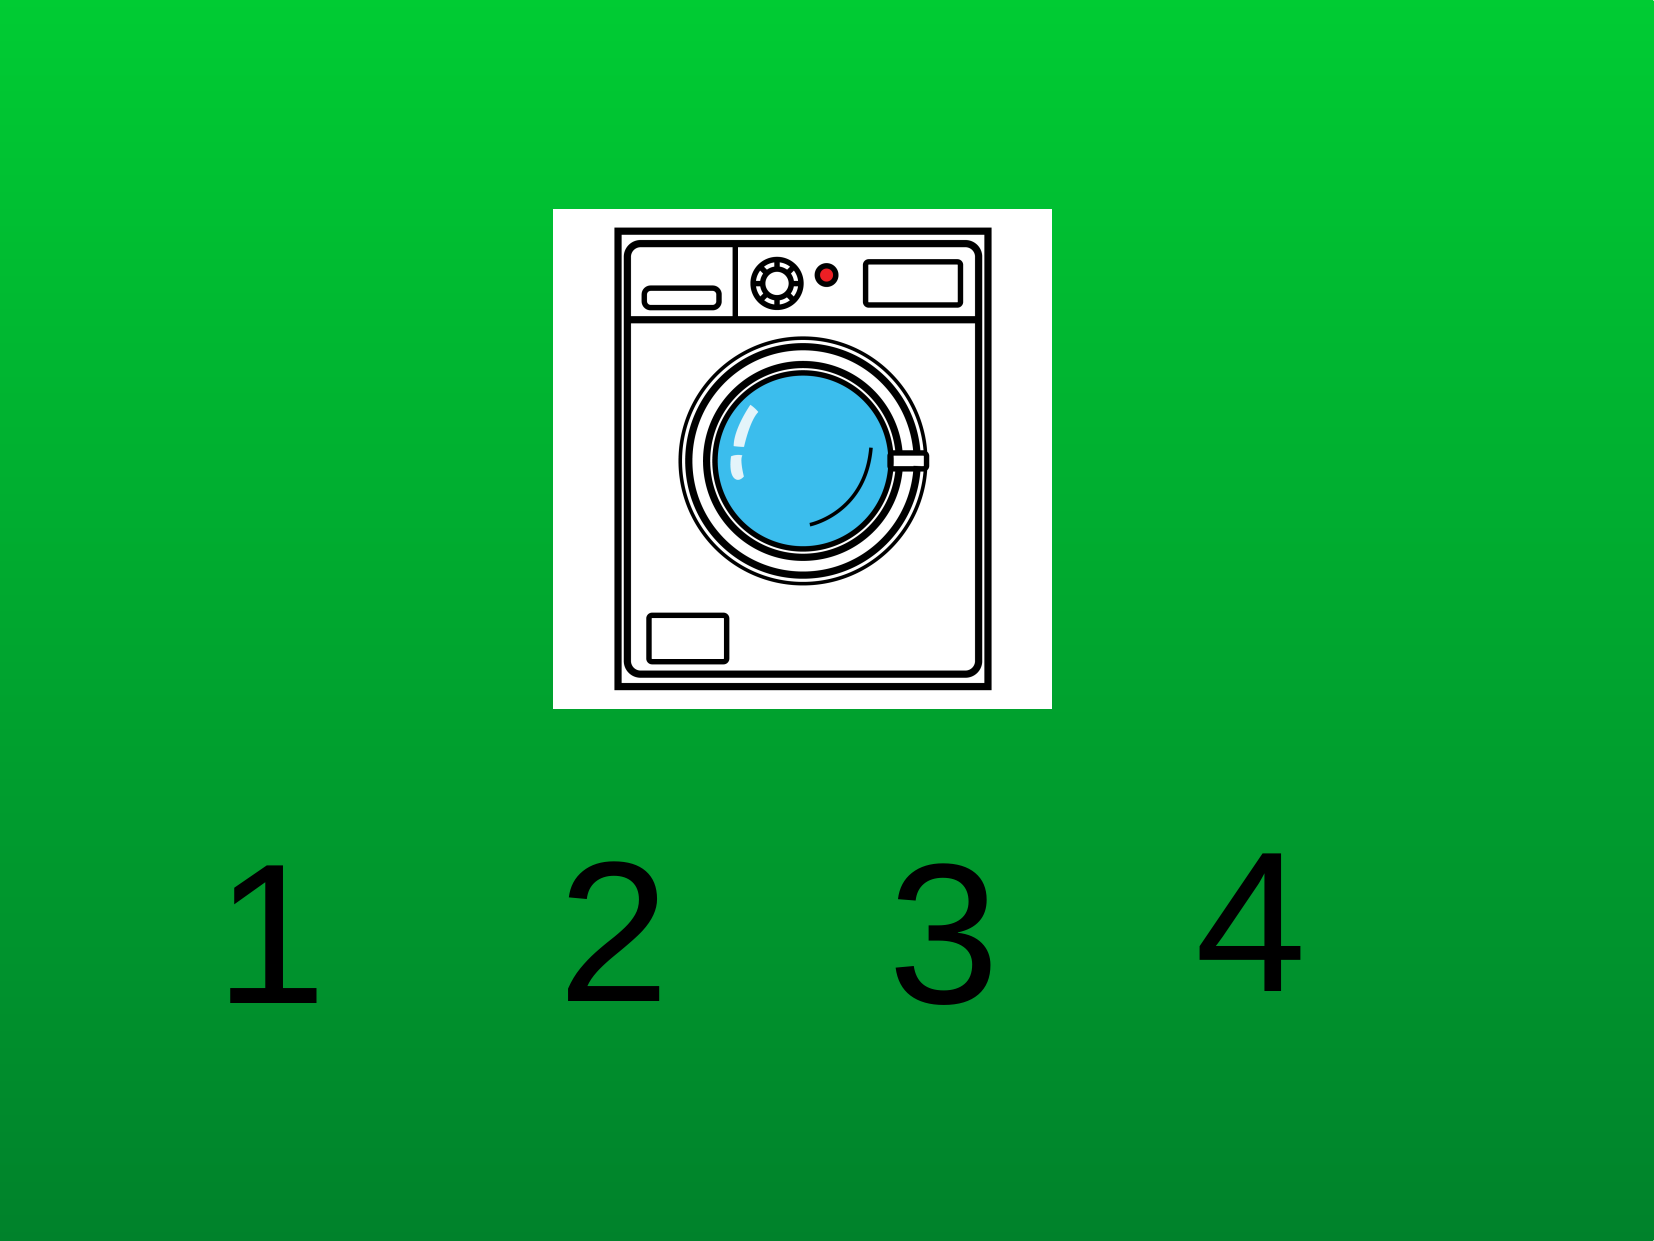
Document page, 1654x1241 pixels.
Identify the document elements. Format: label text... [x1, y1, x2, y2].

picture [553, 209, 1052, 709]
text_box 2 [543, 812, 780, 1052]
text_box 4 [1181, 803, 1418, 1042]
text_box 3 [874, 814, 1111, 1054]
text_box 1 [200, 814, 438, 1054]
